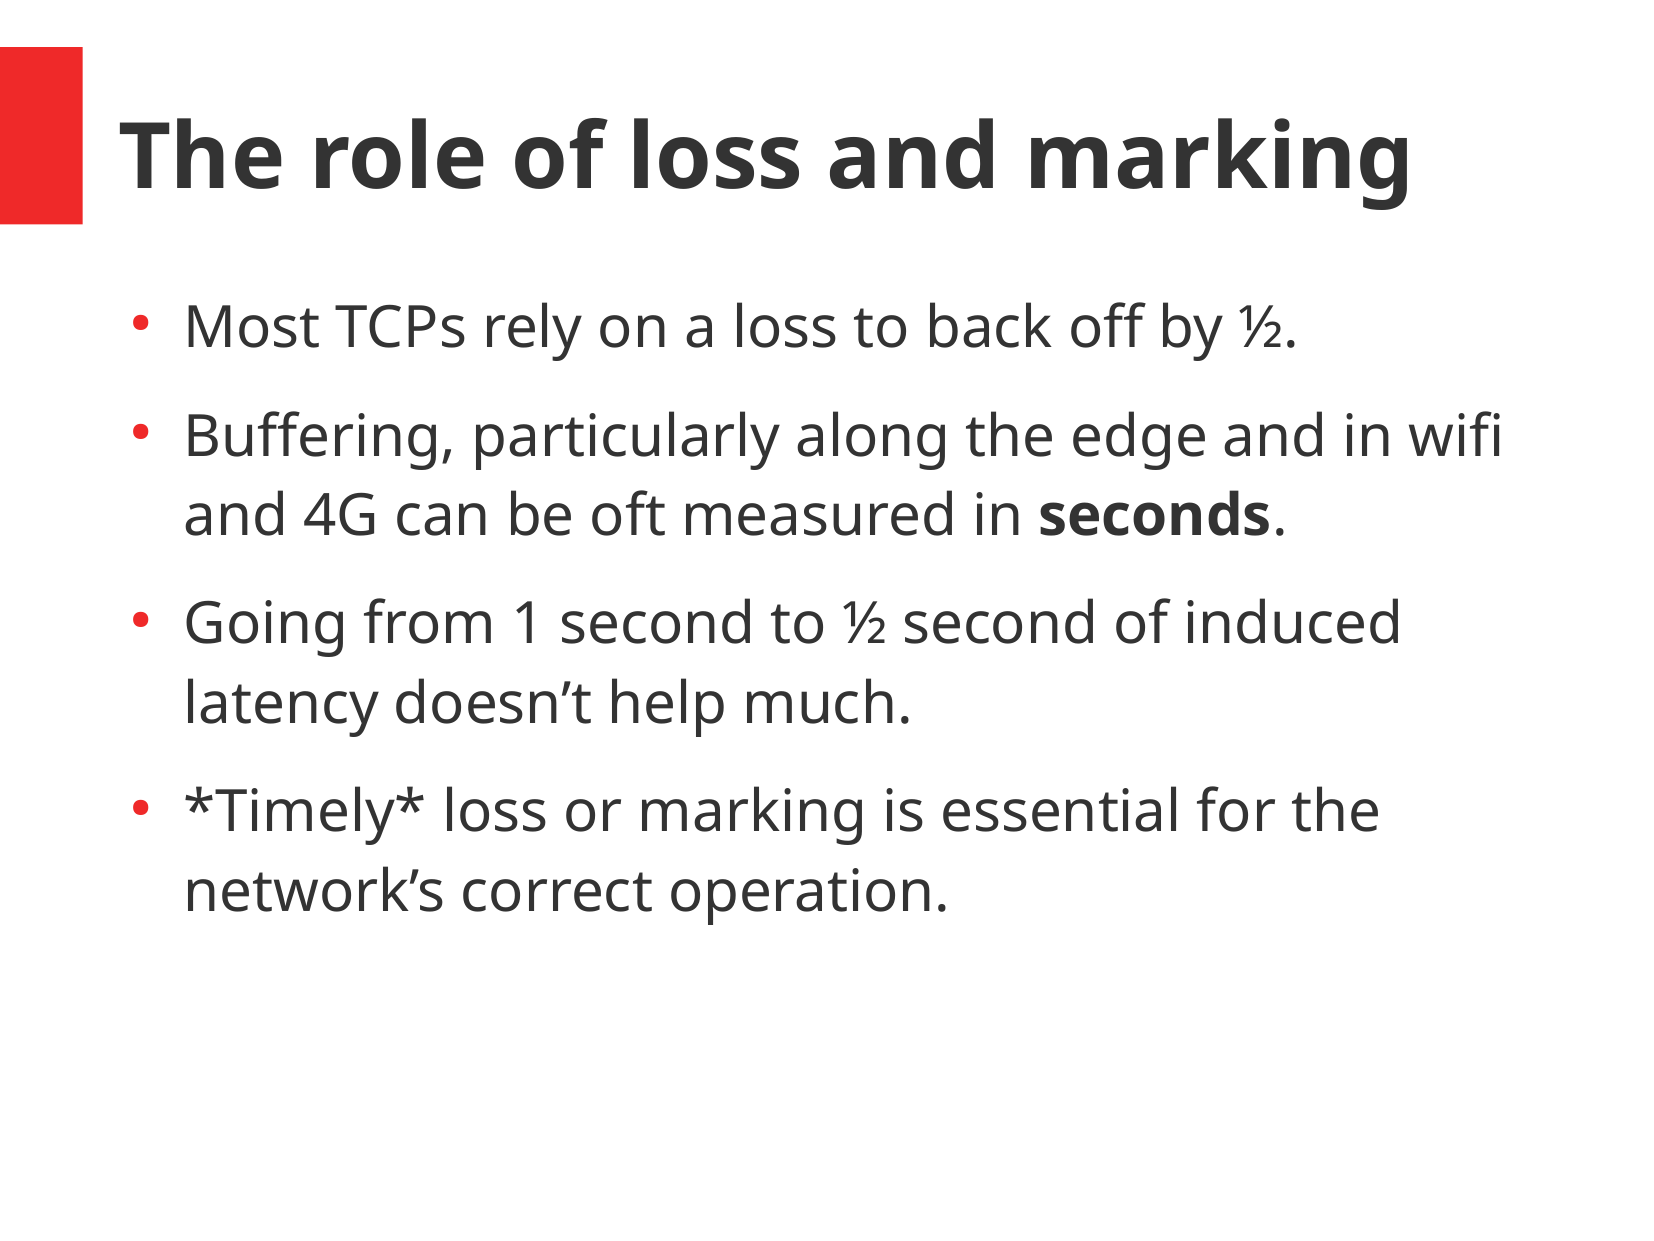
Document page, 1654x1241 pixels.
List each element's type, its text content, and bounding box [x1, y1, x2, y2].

title The role of loss and marking [118, 49, 1571, 257]
list Most TCPs rely on a loss to back off by ½. Buffering, particularly along the edge and in wifi and 4G can be oft measured in seconds. Going from 1 second to ½ second of induced latency doesn’t help much. *Timely* loss or marking is essential for the network’s correct operation. [112, 285, 1531, 1005]
